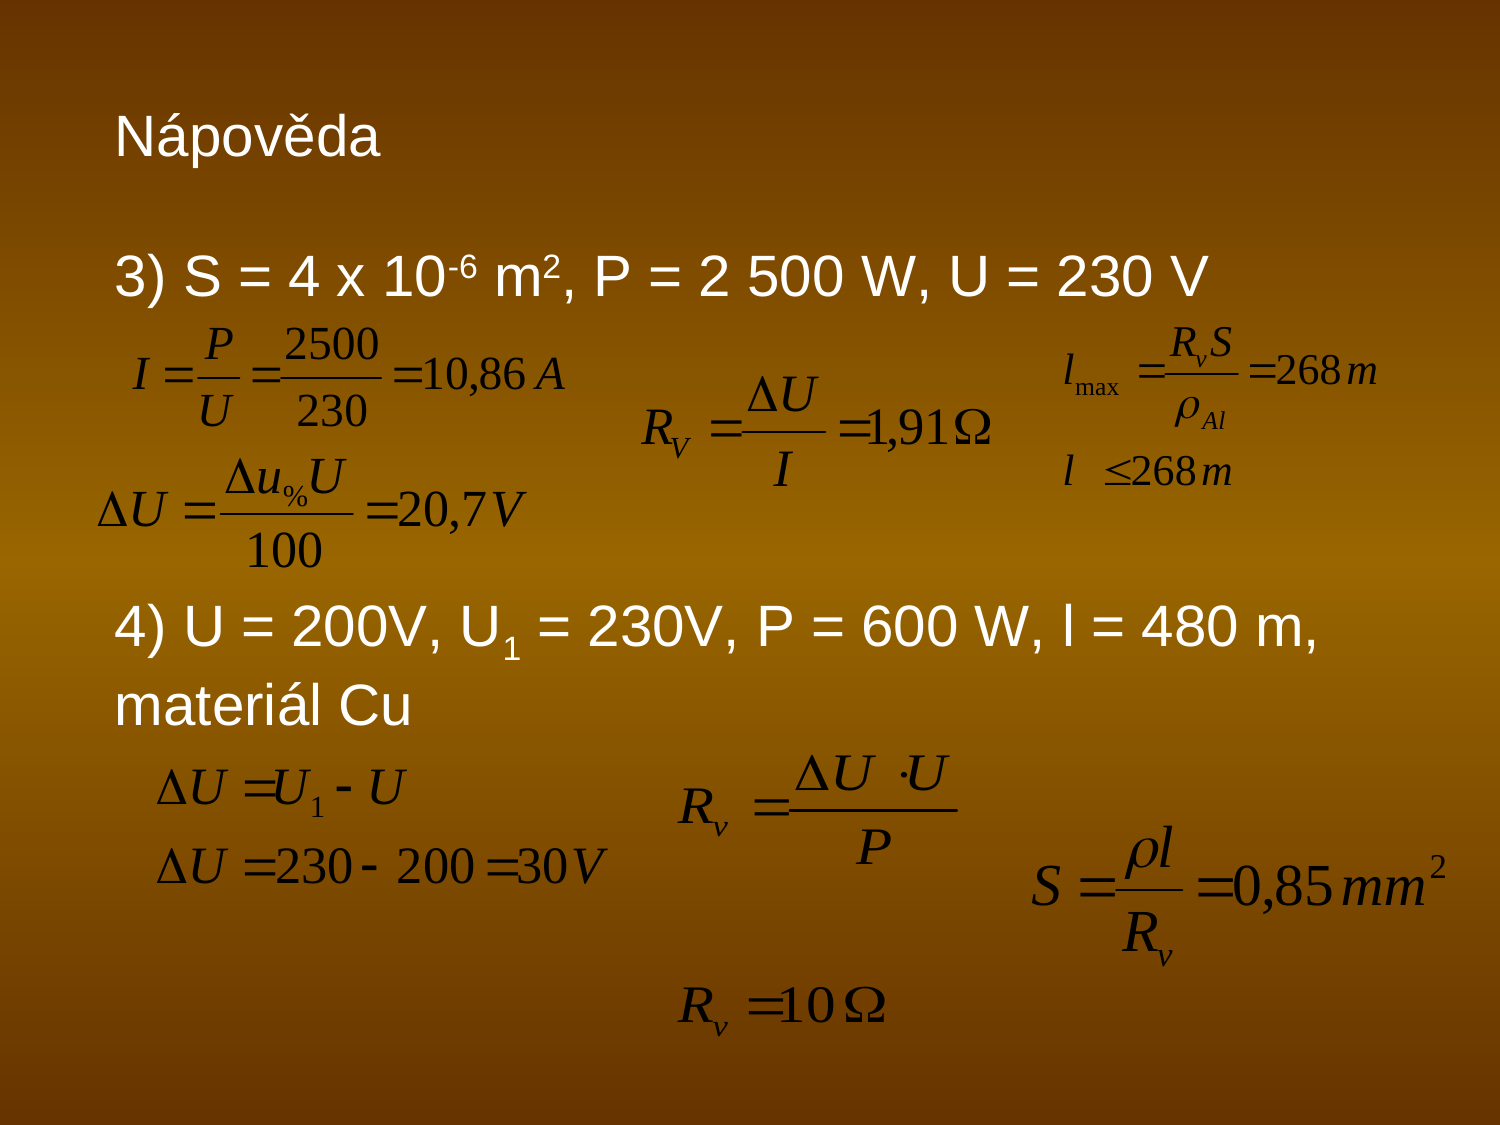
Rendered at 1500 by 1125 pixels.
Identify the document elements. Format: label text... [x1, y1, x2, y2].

chart [147, 751, 621, 910]
chart [1057, 314, 1387, 512]
chart [1021, 810, 1459, 980]
chart [123, 314, 572, 438]
chart [631, 361, 1004, 498]
text_box Nápověda 3) S = 4 x 10-6 m2, P = 2 500 W, U = 230 V 4) U = 200V, U1 = 230V, P = 600 W, l = 480 m, materiál Cu [100, 90, 1436, 746]
chart [88, 444, 540, 579]
chart [667, 739, 968, 1047]
